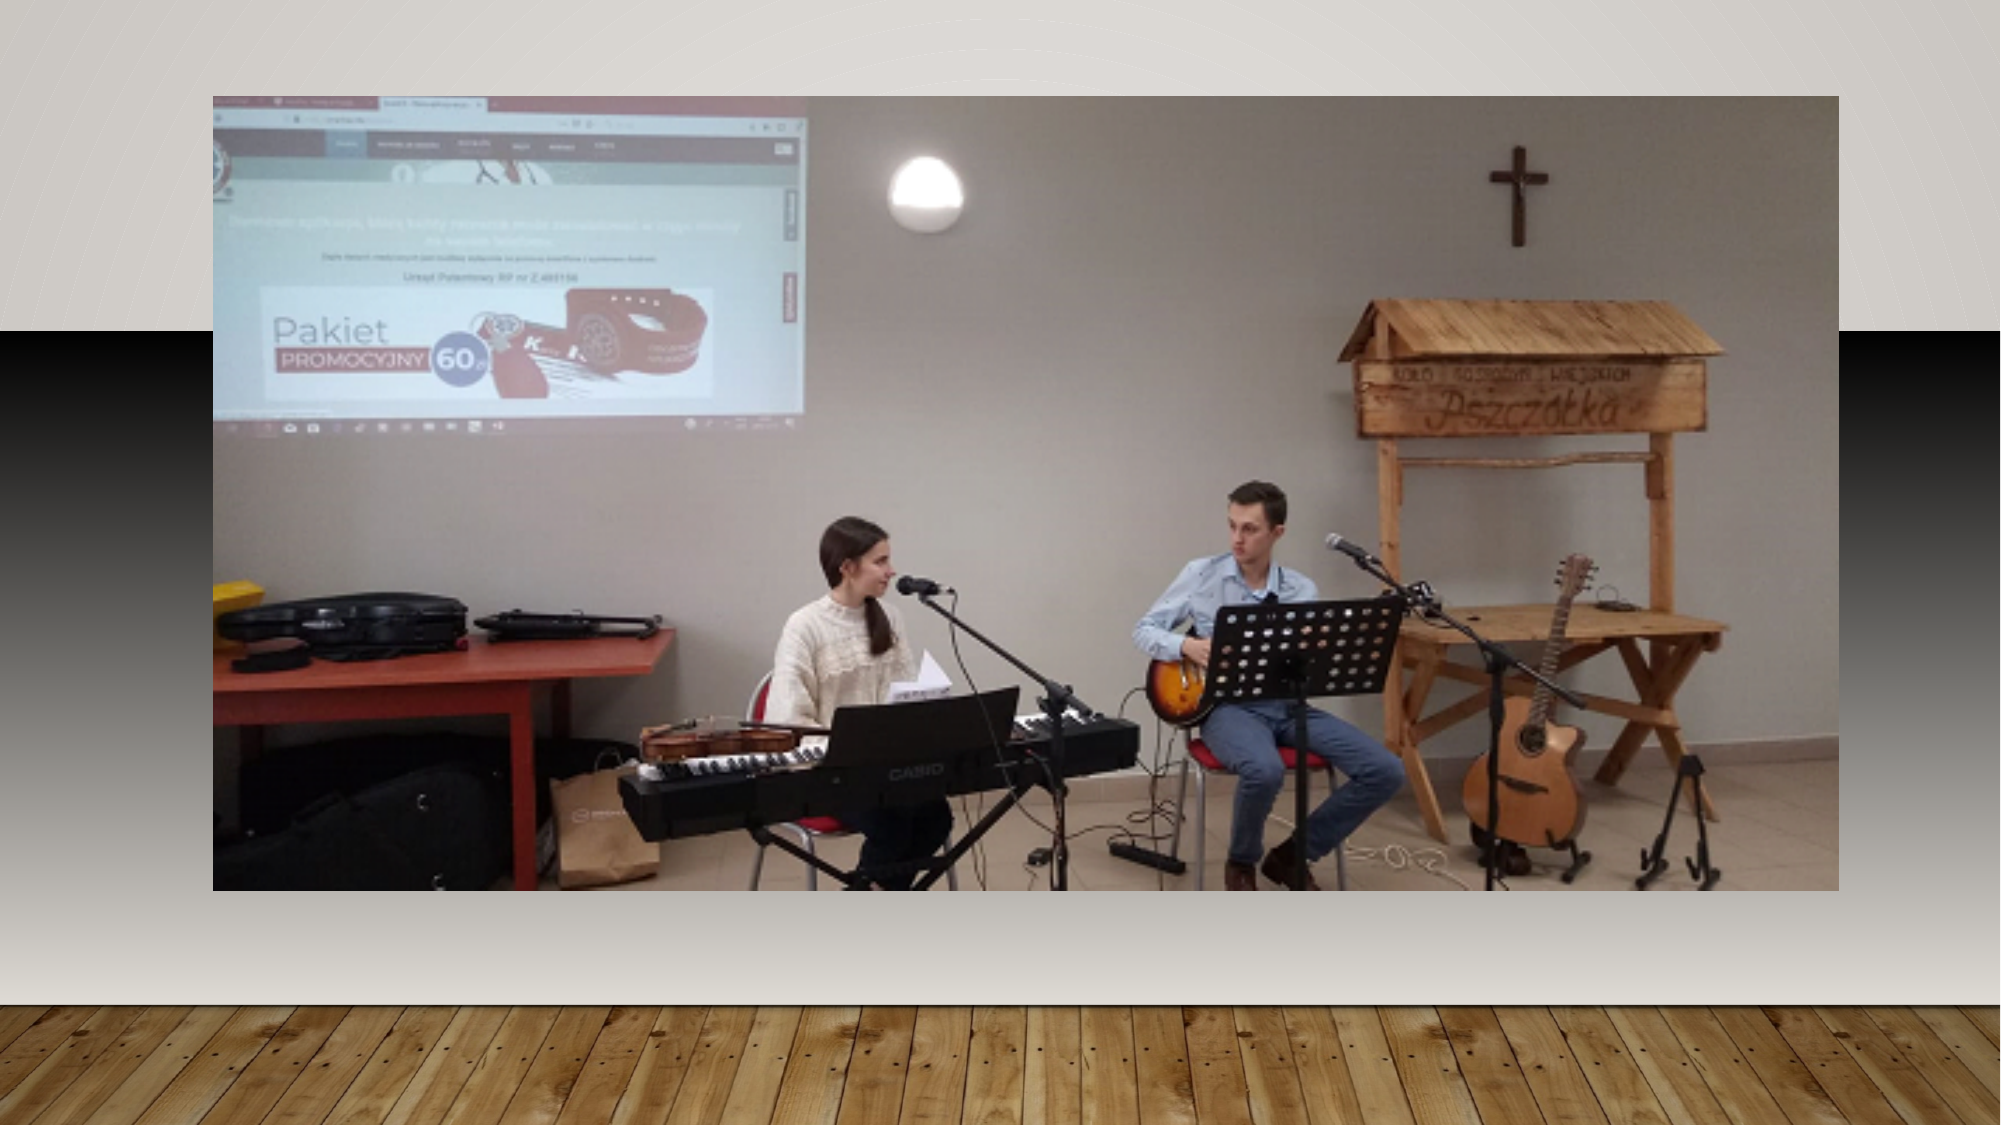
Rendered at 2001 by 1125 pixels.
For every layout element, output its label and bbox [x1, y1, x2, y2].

picture [213, 96, 1839, 891]
